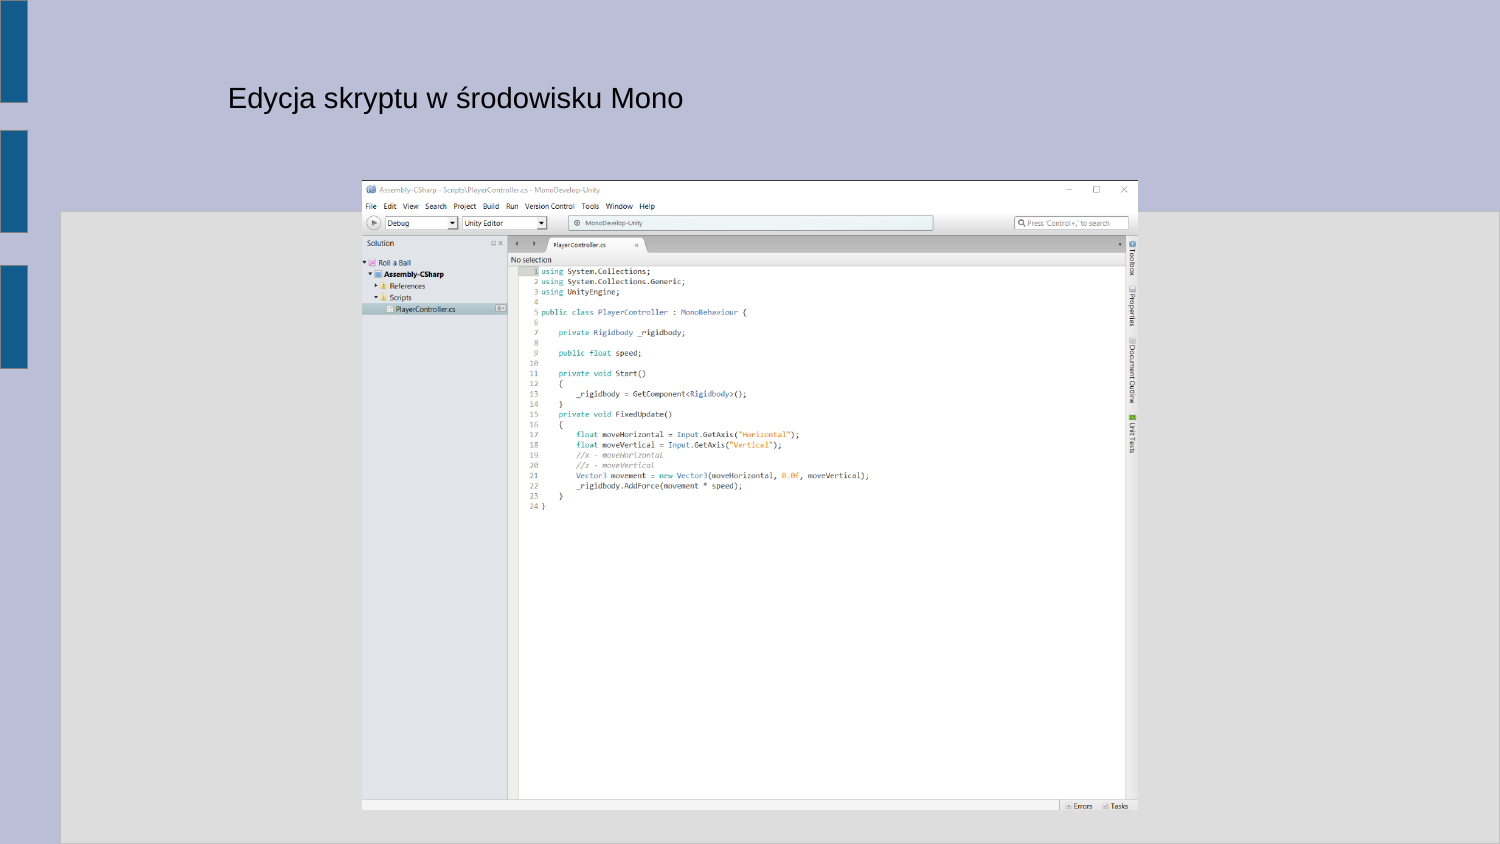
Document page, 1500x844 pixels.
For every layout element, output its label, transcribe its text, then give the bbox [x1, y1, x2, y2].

title Edycja skryptu w środowisku Mono [212, 64, 1368, 215]
picture [362, 180, 1138, 810]
